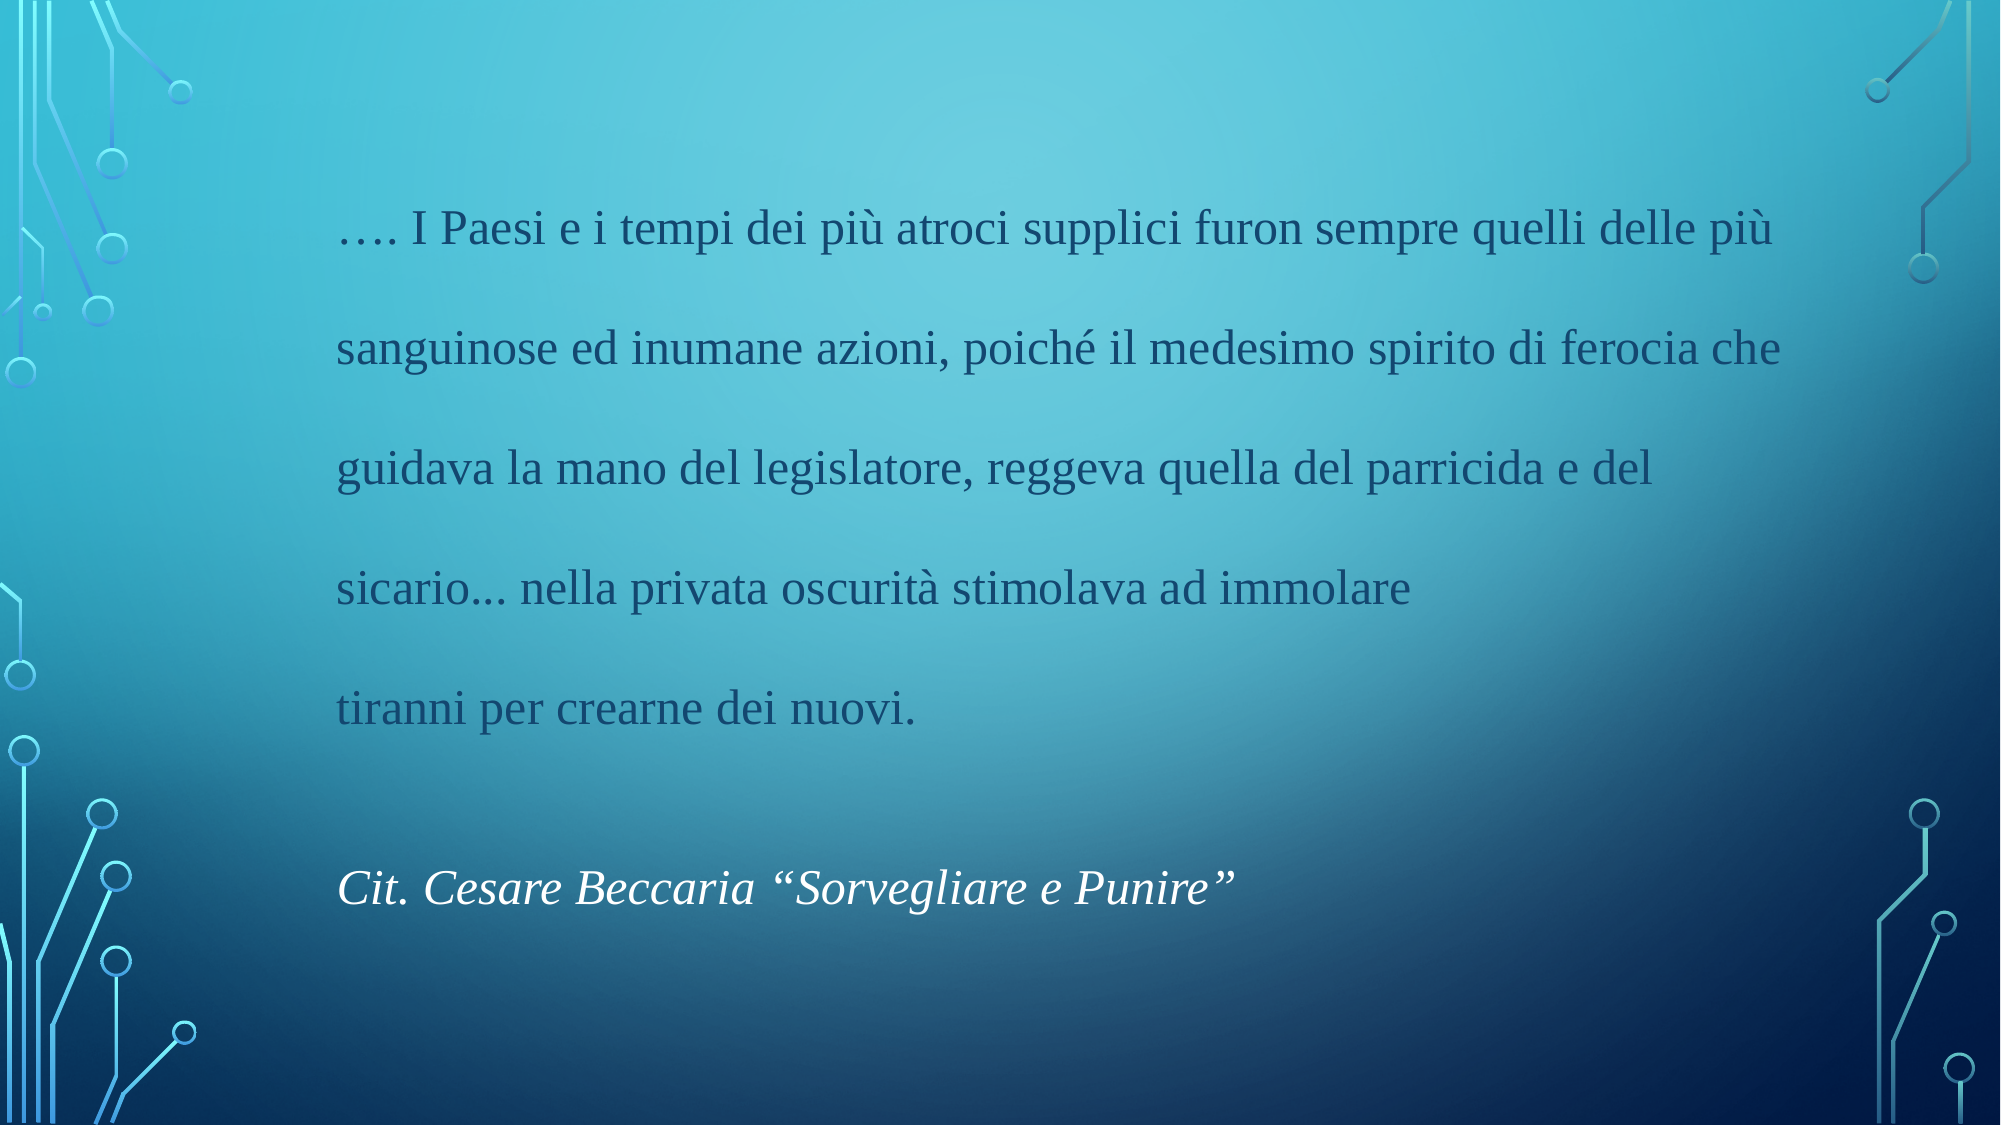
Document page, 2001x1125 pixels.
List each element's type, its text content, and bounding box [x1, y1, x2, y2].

text_box …. I Paesi e i tempi dei più atroci supplici furon sempre quelli delle più sanguinose ed inumane azioni, poiché il medesimo spirito di ferocia che guidava la mano del legislatore, reggeva quella del parricida e del sicario... nella privata oscurità stimolava ad immolare tiranni per crearne dei nuovi. Cit. Cesare Beccaria “Sorvegliare e Punire” [322, 187, 1833, 922]
